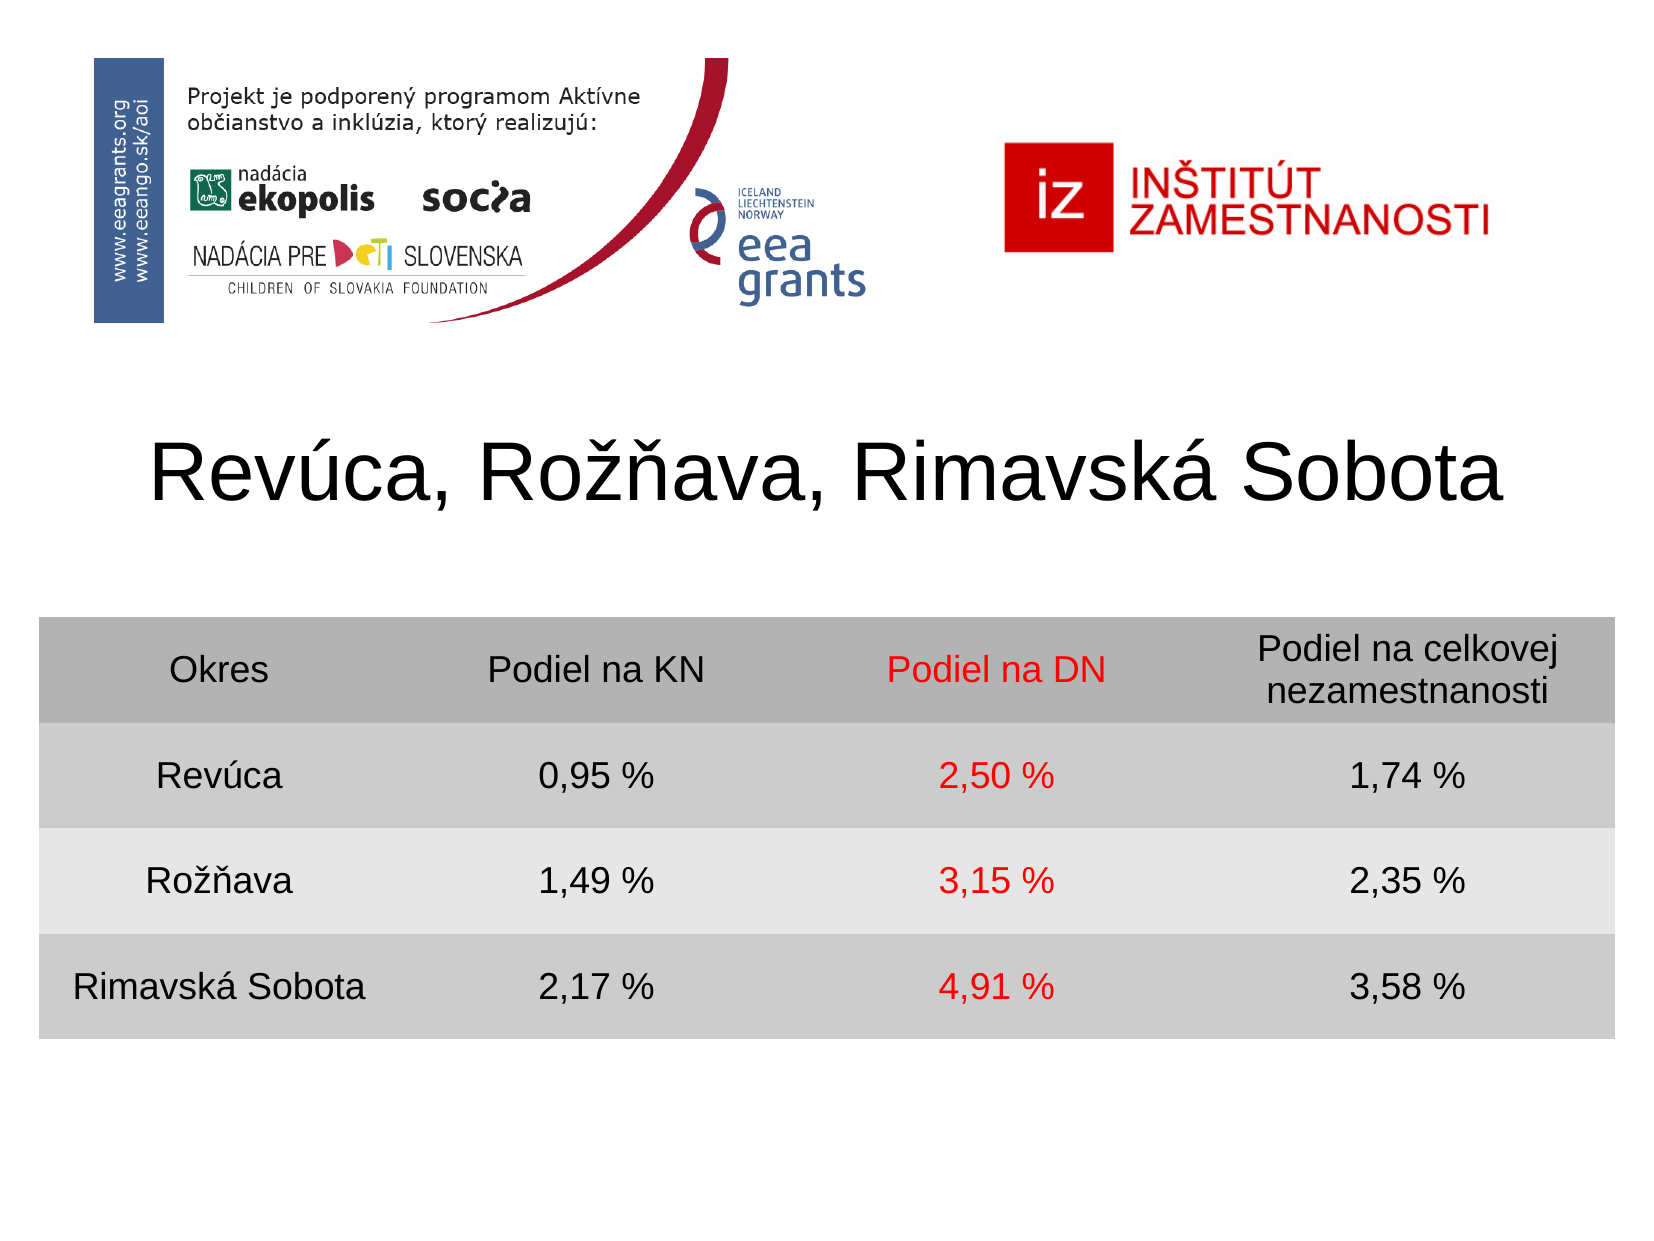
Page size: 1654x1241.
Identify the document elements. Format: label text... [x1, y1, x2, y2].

table_cell 3,15 % [793, 828, 1200, 934]
picture [944, 47, 1548, 343]
table_header Okres [39, 617, 400, 723]
table_cell 2,35 % [1200, 828, 1615, 934]
table_cell Rožňava [39, 828, 400, 934]
table_cell 1,49 % [400, 828, 793, 934]
table_header Podiel na KN [400, 617, 793, 723]
table_cell 2,50 % [793, 723, 1200, 828]
table_cell 1,74 % [1200, 723, 1615, 828]
table_header Podiel na DN [793, 617, 1200, 723]
subtitle Revúca, Rožňava, Rimavská Sobota [82, 112, 1571, 617]
picture [94, 58, 887, 324]
table_cell Revúca [39, 723, 400, 828]
table_cell 4,91 % [793, 934, 1200, 1039]
table_cell 0,95 % [400, 723, 793, 828]
table_cell Rimavská Sobota [39, 934, 400, 1039]
table_header Podiel na celkovej nezamestnanosti [1200, 617, 1615, 723]
table_cell 3,58 % [1200, 934, 1615, 1039]
table_cell 2,17 % [400, 934, 793, 1039]
